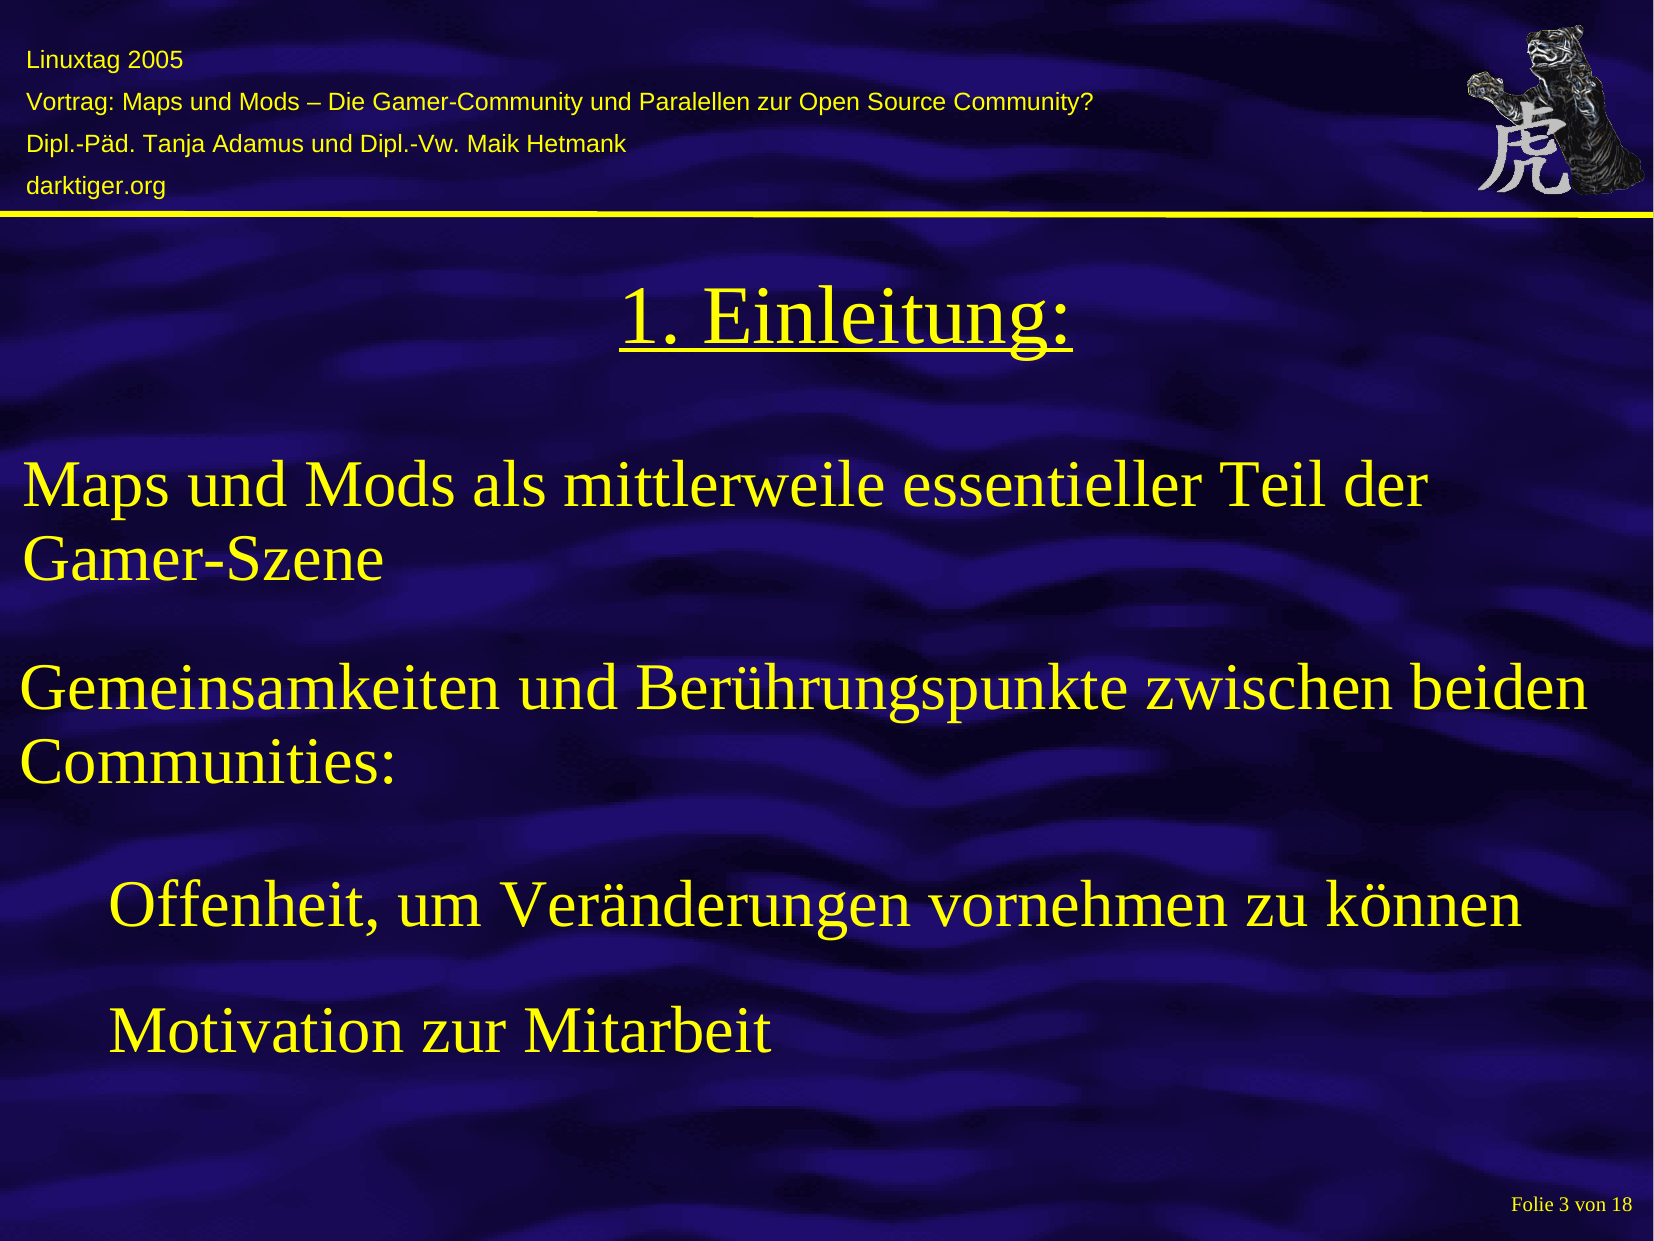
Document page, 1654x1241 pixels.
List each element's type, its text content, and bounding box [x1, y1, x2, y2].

text_box Offenheit, um Veränderungen vornehmen zu können [108, 866, 1524, 941]
text_box Motivation zur Mitarbeit [108, 992, 773, 1067]
text_box Gemeinsamkeiten und Berührungspunkte zwischen beiden Communities: [19, 650, 1619, 806]
text_box Linuxtag 2005 Vortrag: Maps und Mods – Die Gamer-Community und Paralellen zur Open Source Community? Dipl.-Päd. Tanja Adamus und Dipl.-Vw. Maik Hetmank darktiger.org [26, 31, 1097, 186]
text_box Folie 3 von 18 [1510, 1193, 1633, 1217]
picture [0, 0, 1654, 211]
text_box 1. Einleitung: [619, 268, 1074, 362]
text_box Maps und Mods als mittlerweile essentieller Teil der Gamer-Szene [22, 446, 1638, 601]
picture [0, 217, 1654, 1241]
